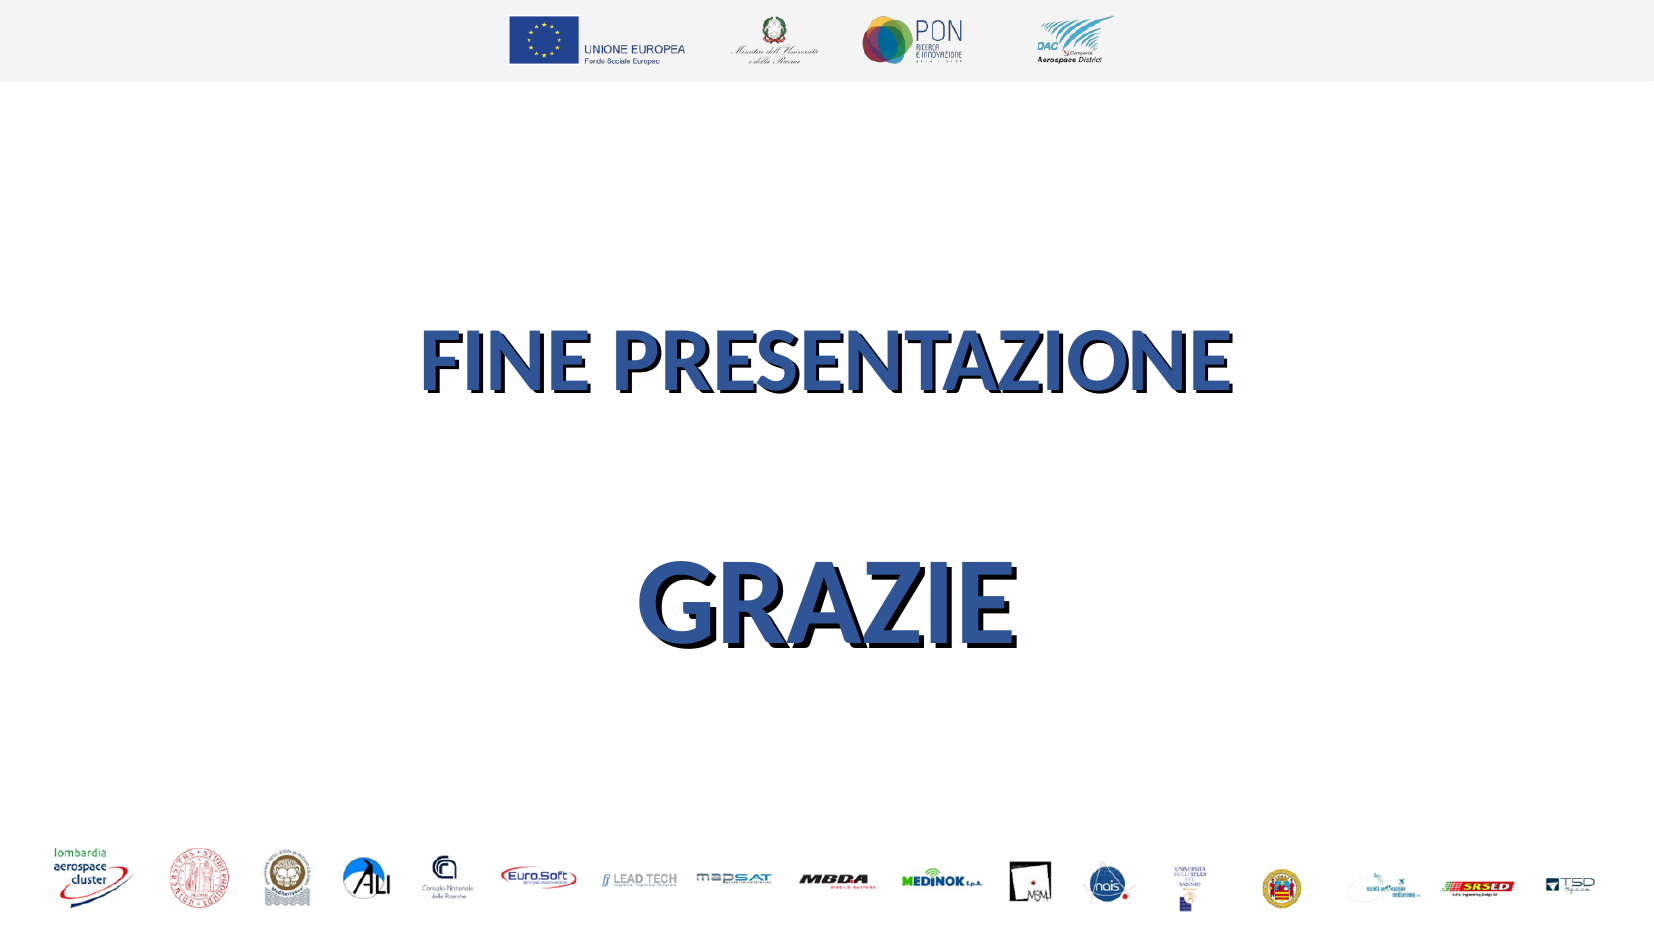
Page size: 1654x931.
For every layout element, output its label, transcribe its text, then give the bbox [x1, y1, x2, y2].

picture [54, 848, 1595, 931]
text_box FINE PRESENTAZIONE GRAZIE [400, 290, 1254, 680]
picture [0, 0, 1654, 81]
